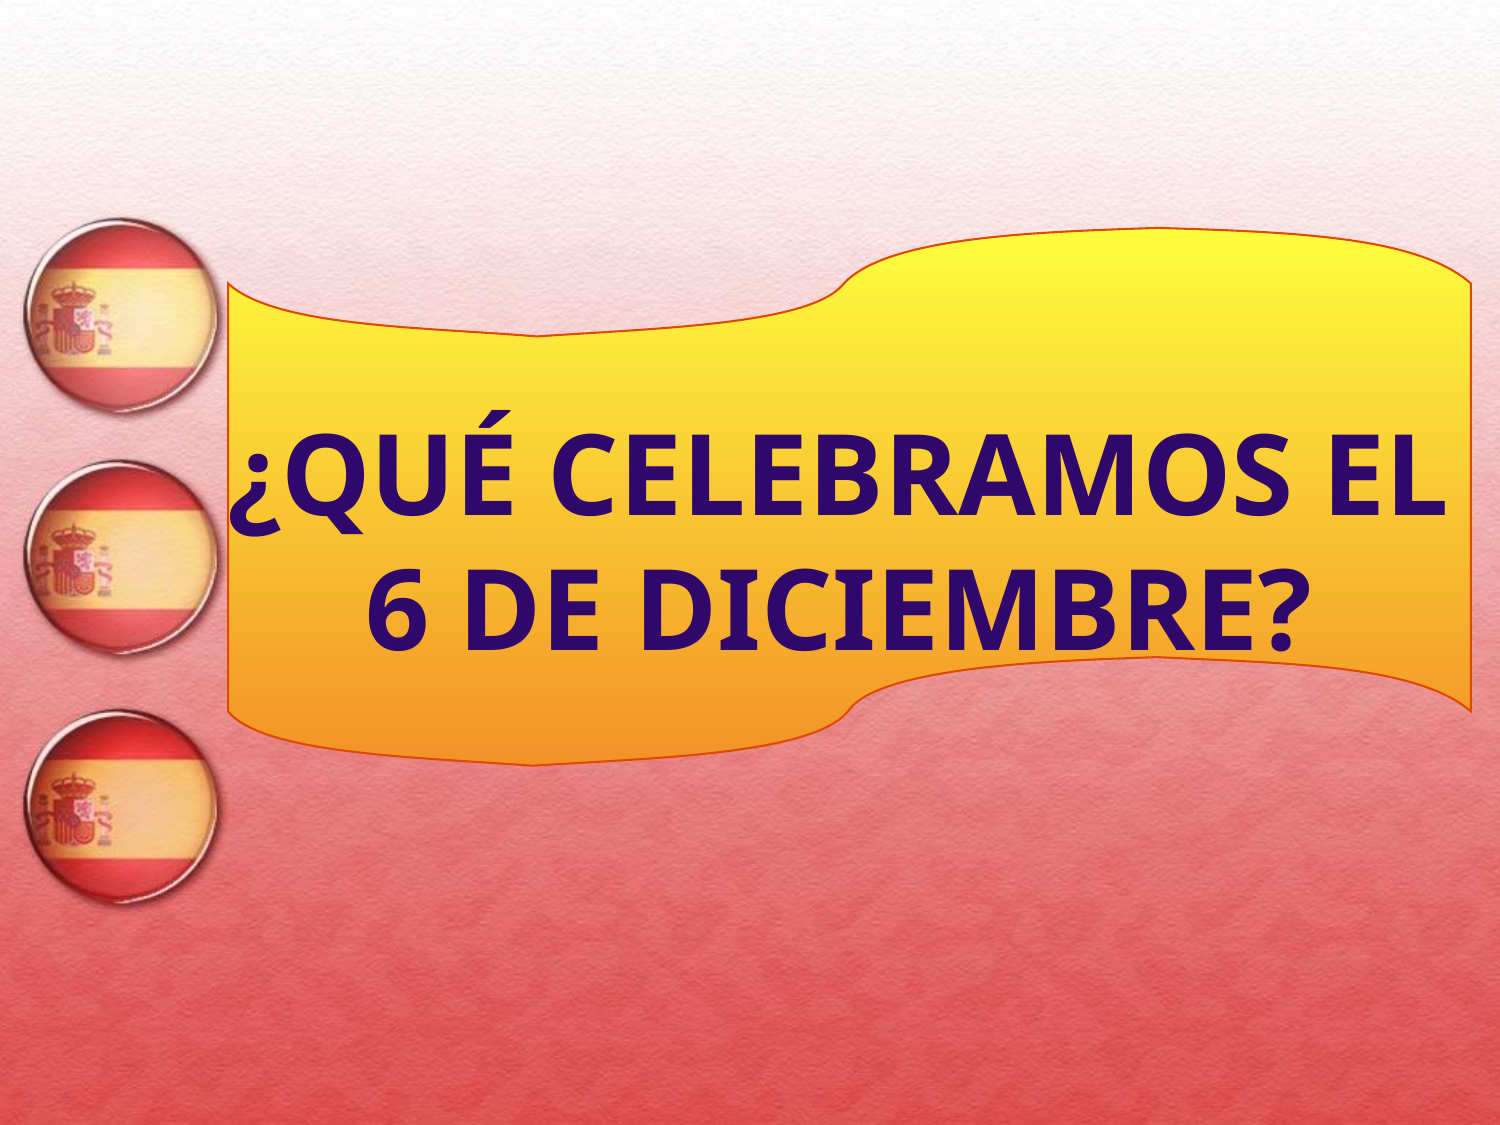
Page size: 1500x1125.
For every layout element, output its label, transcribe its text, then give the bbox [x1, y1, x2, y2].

picture [0, 0, 1500, 1125]
text_box [233, 717, 843, 766]
text_box ¿QUÉ CELEBRAMOS EL 6 DE DICIEMBRE? [201, 394, 1477, 717]
text_box [228, 227, 1471, 394]
